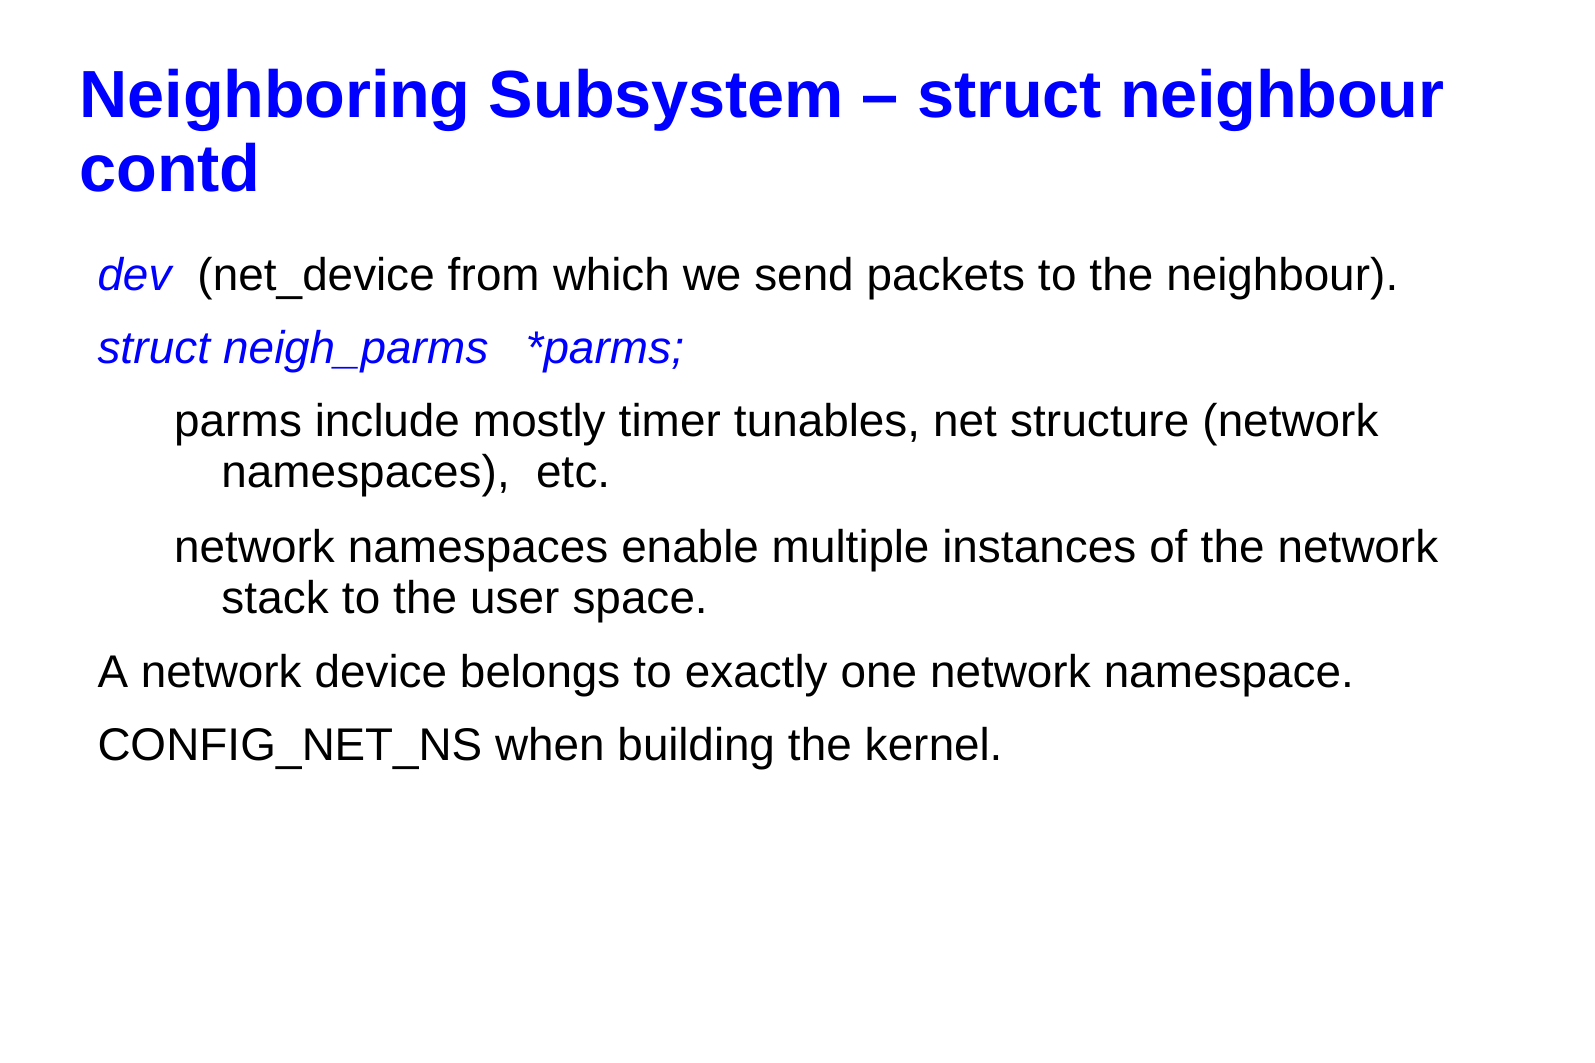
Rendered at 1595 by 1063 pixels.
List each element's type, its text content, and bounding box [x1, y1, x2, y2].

list dev (net_device from which we send packets to the neighbour). struct neigh_parms *parms; parms include mostly timer tunables, net structure (network namespaces), etc. network namespaces enable multiple instances of the network stack to the user space. A network device belongs to exactly one network namespace. CONFIG_NET_NS when building the kernel. [79, 248, 1515, 936]
title Neighboring Subsystem – struct neighbour contd [79, 45, 1515, 217]
